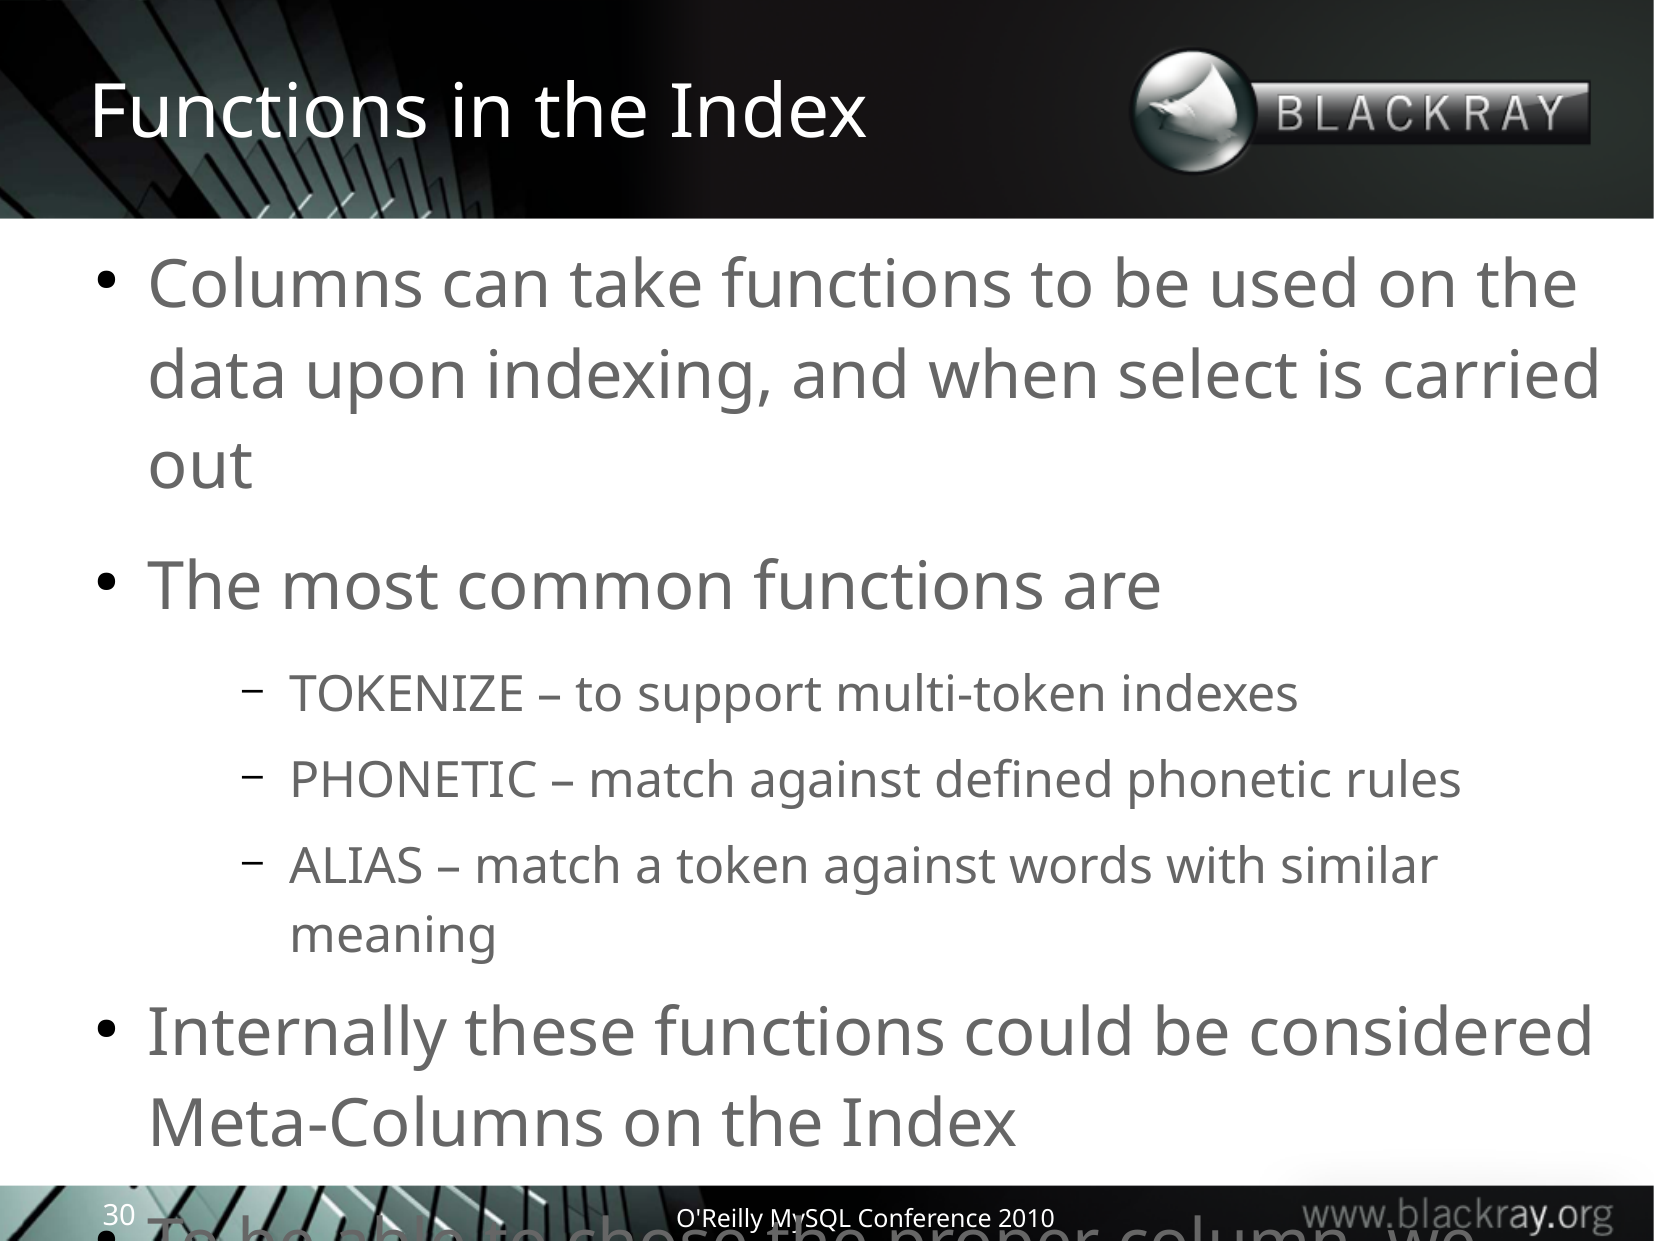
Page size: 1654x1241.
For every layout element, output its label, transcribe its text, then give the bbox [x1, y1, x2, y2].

picture [1260, 1235, 1276, 1241]
picture [802, 1235, 820, 1241]
picture [842, 1234, 858, 1241]
picture [383, 1235, 401, 1241]
picture [1283, 1235, 1299, 1241]
picture [649, 1235, 667, 1241]
picture [898, 1235, 916, 1241]
picture [722, 1234, 738, 1241]
picture [964, 1235, 982, 1241]
list Columns can take functions to be used on the data upon indexing, and when select is carried out The most common functions are TOKENIZE – to support multi-token indexes PHONETIC – match against defined phonetic rules ALIAS – match a token against words with similar meaning Internally these functions could be considered Meta-Columns on the Index To be able to chose the proper column, we need to know what function was used in the select [76, 236, 1625, 1192]
picture [1046, 1234, 1062, 1241]
picture [249, 1235, 267, 1241]
picture [289, 1234, 305, 1241]
picture [191, 1235, 209, 1241]
picture [0, 0, 1654, 1241]
picture [519, 1235, 537, 1241]
picture [440, 1234, 456, 1241]
picture [1450, 1234, 1466, 1241]
picture [1006, 1235, 1024, 1241]
picture [609, 1235, 627, 1241]
title Functions in the Index [88, 46, 1577, 170]
picture [1322, 1235, 1340, 1241]
picture [773, 1212, 777, 1222]
picture [1160, 1235, 1178, 1241]
